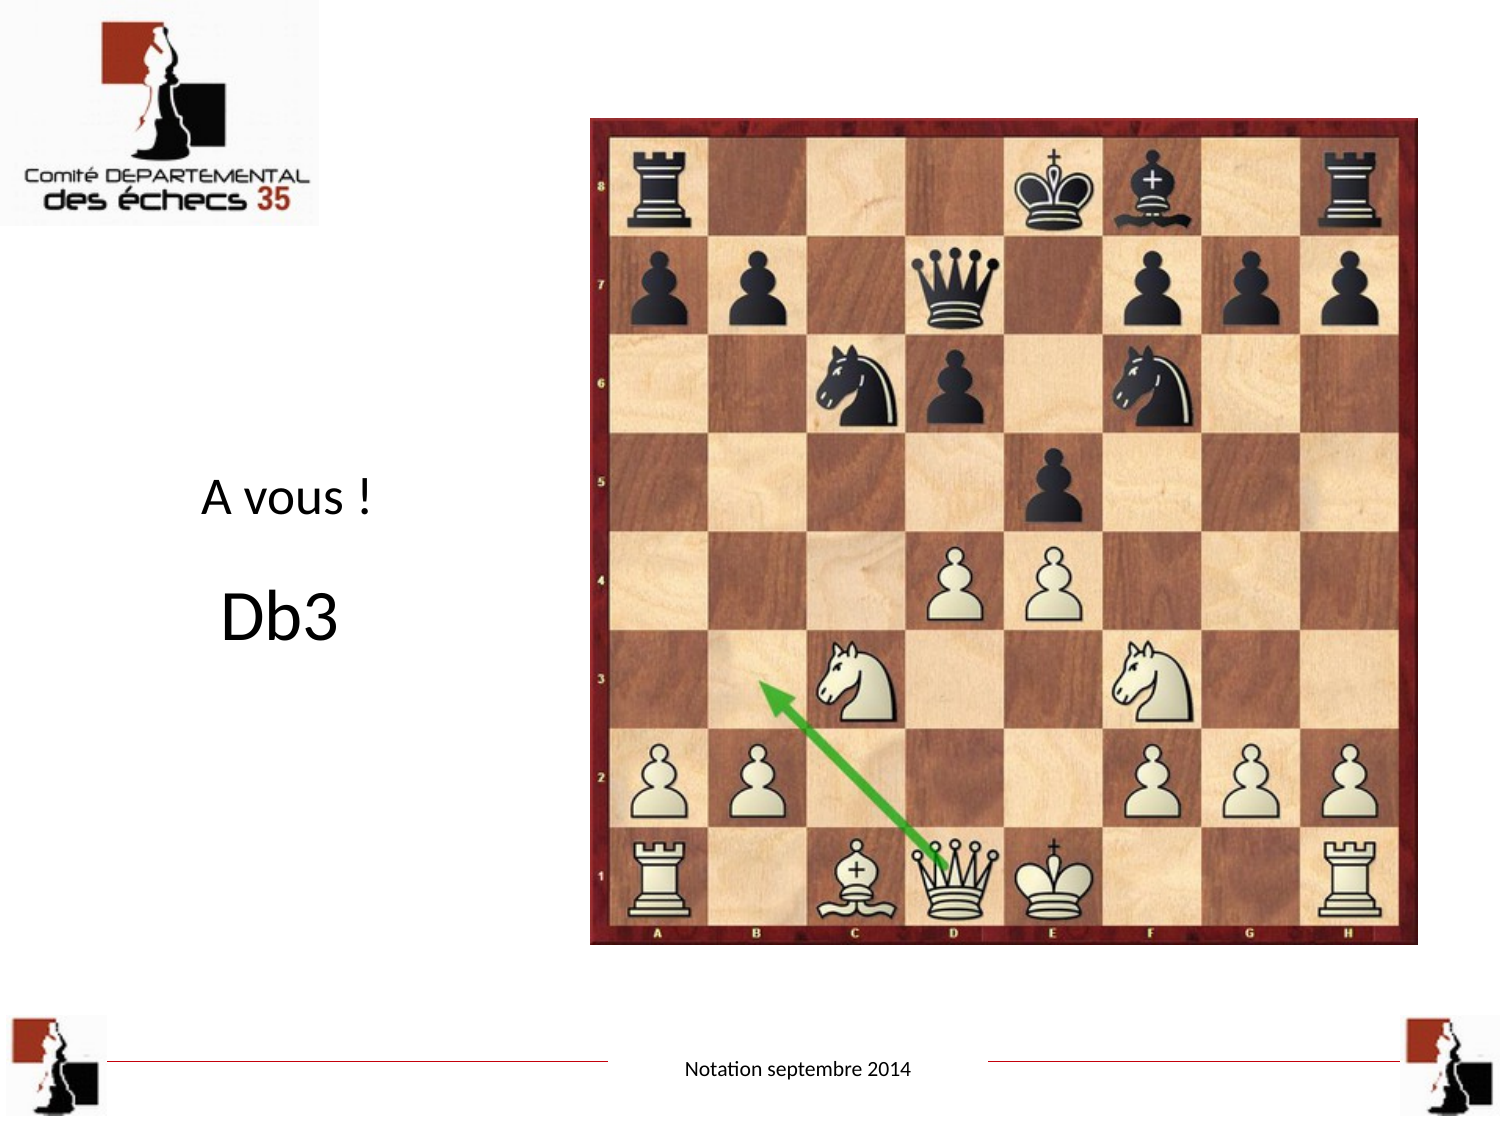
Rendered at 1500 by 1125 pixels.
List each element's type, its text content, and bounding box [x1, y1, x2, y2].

text_box A vous ! [23, 342, 551, 768]
picture [0, 0, 319, 226]
text_box Db3 [16, 448, 544, 875]
picture [6, 1015, 107, 1116]
picture [1400, 1015, 1500, 1116]
picture [590, 118, 1418, 945]
